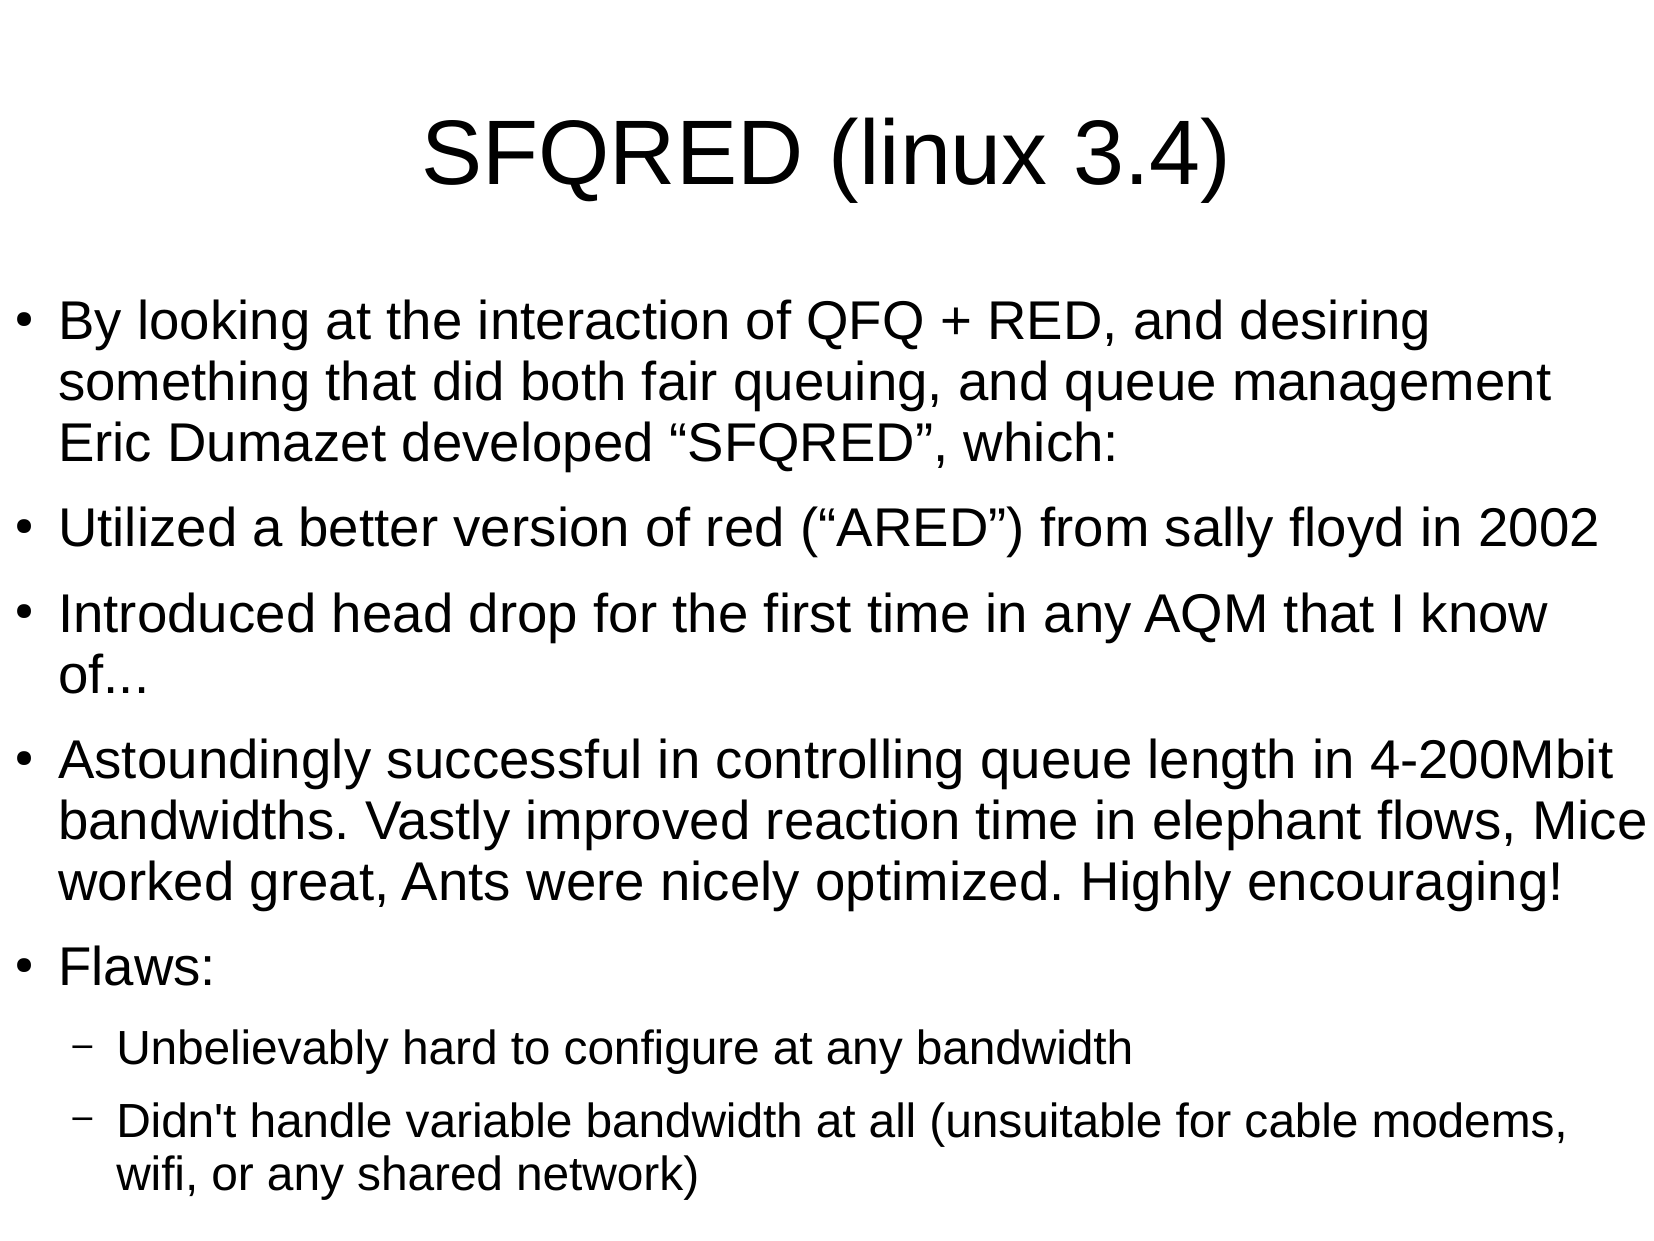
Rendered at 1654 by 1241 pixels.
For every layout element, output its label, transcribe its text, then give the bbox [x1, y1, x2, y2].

list By looking at the interaction of QFQ + RED, and desiring something that did both fair queuing, and queue management Eric Dumazet developed “SFQRED”, which: Utilized a better version of red (“ARED”) from sally floyd in 2002 Introduced head drop for the first time in any AQM that I know of... Astoundingly successful in controlling queue length in 4-200Mbit bandwidths. Vastly improved reaction time in elephant flows, Mice worked great, Ants were nicely optimized. Highly encouraging! Flaws: Unbelievably hard to configure at any bandwidth Didn't handle variable bandwidth at all (unsuitable for cable modems, wifi, or any shared network) [0, 290, 1654, 1241]
title SFQRED (linux 3.4) [82, 49, 1571, 257]
